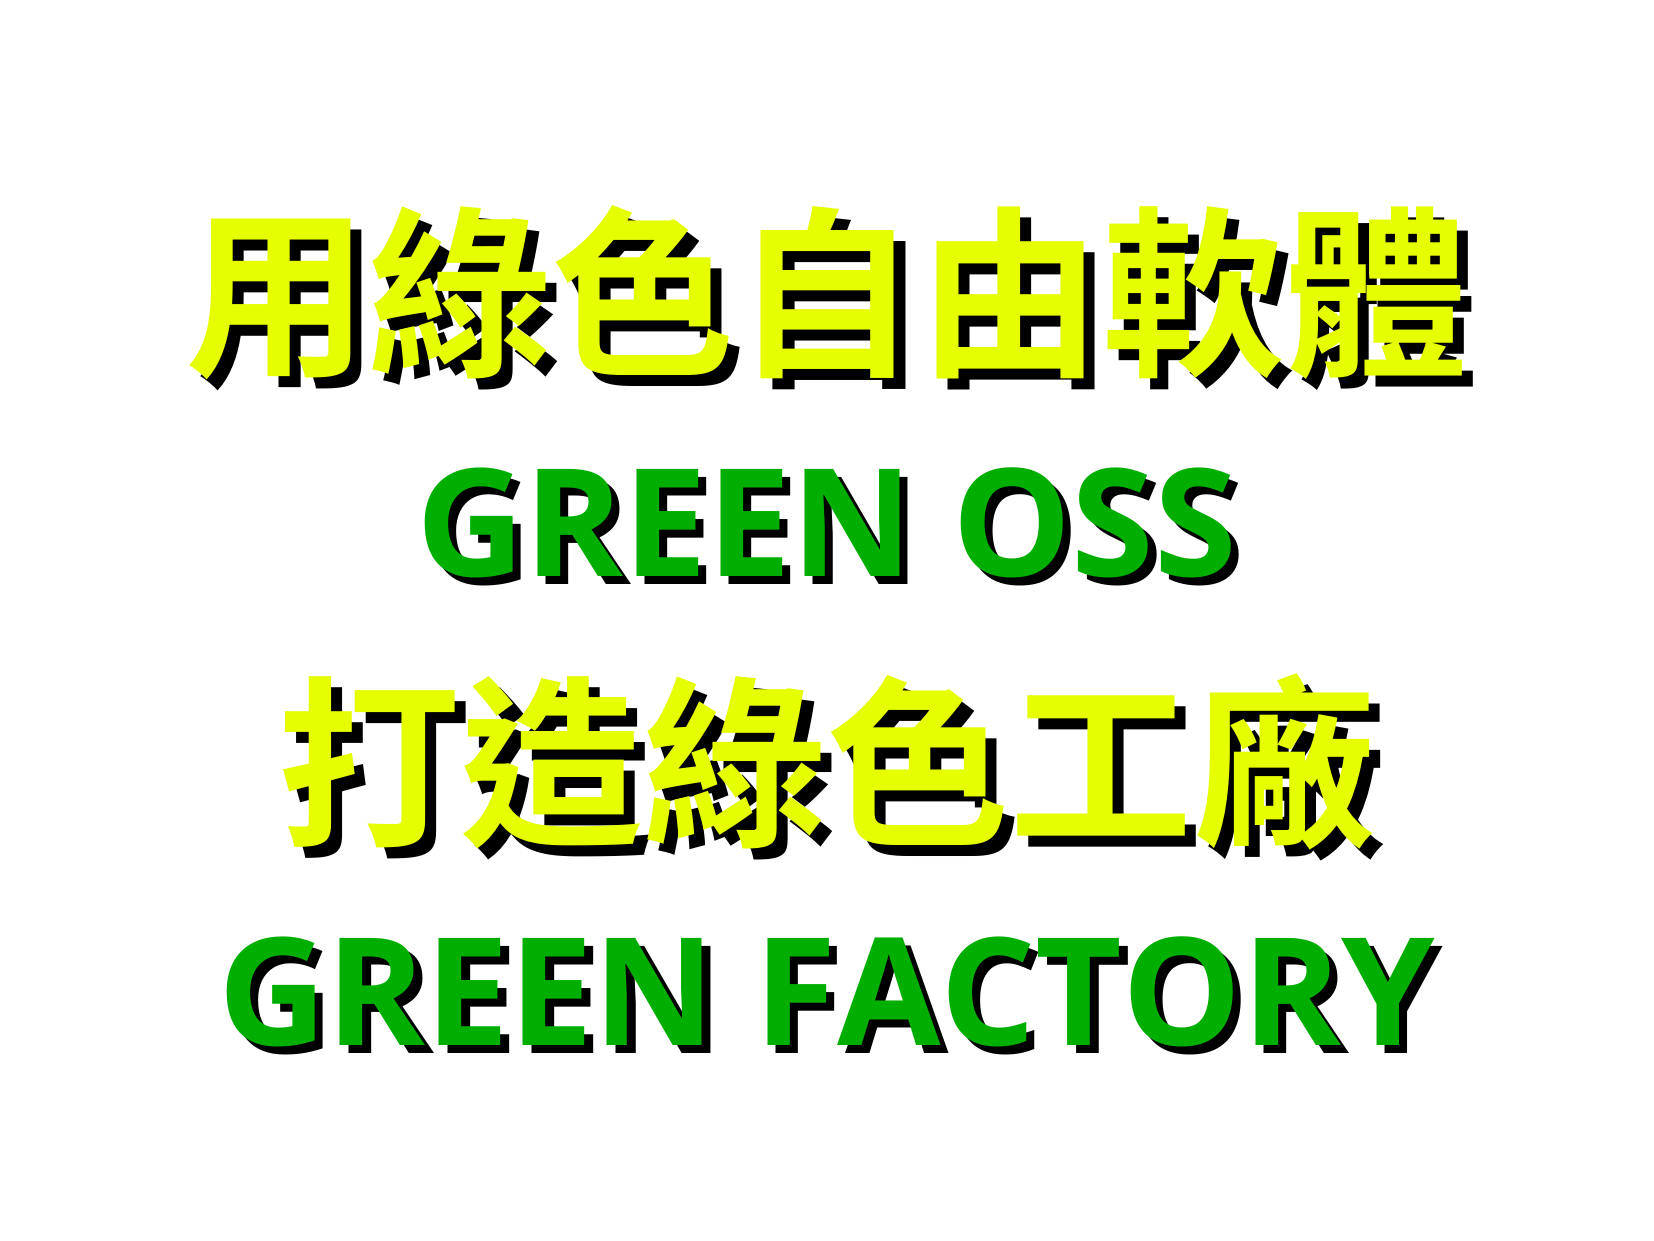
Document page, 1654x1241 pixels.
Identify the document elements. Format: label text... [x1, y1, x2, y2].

text_box 用綠色自由軟體 GREEN OSS 打造綠色工廠 GREEN FACTORY [29, 29, 1625, 1211]
